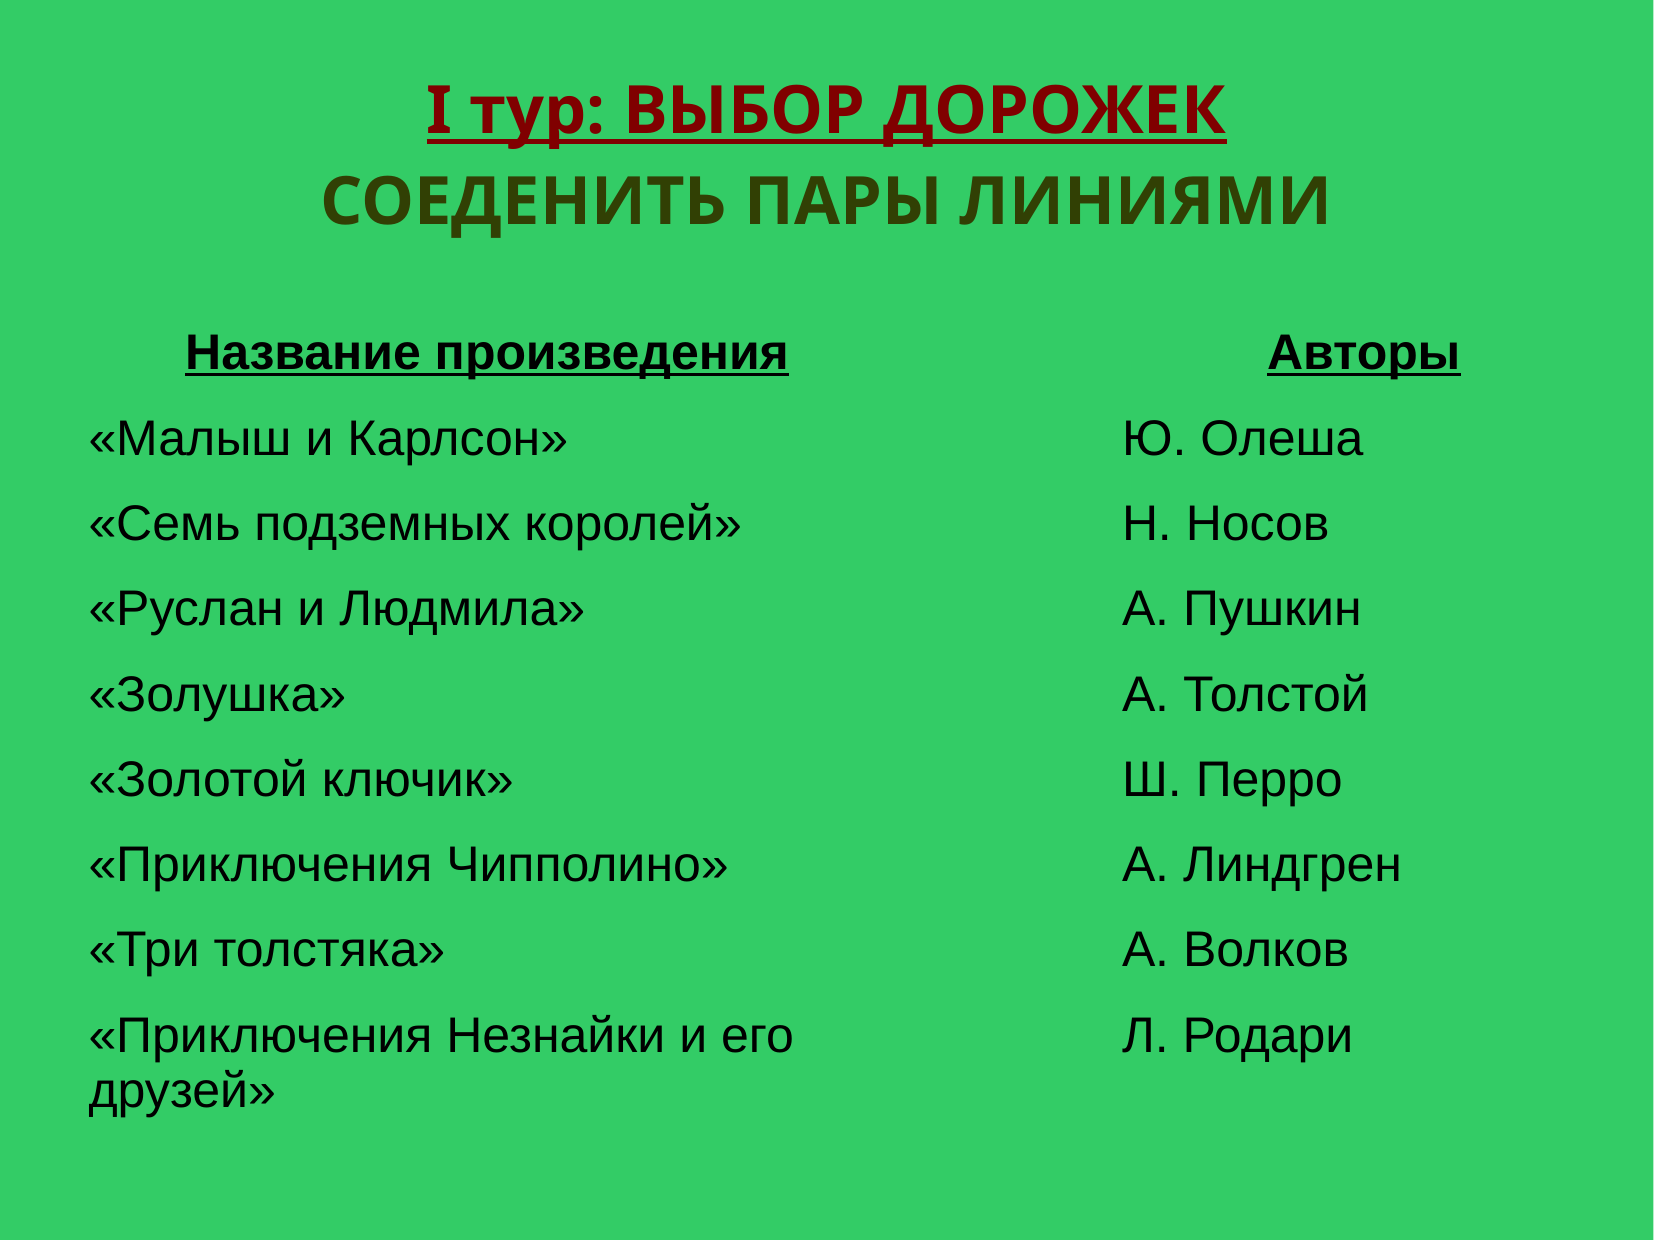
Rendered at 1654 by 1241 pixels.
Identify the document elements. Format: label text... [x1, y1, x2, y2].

list Авторы Ю. Олеша Н. Носов А. Пушкин А. Толстой Ш. Перро А. Линдгрен А. Волков Л. Родари [1122, 324, 1606, 1144]
list Название произведения «Малыш и Карлсон» «Семь подземных королей» «Руслан и Людмила» «Золушка» «Золотой ключик» «Приключения Чипполино» «Три толстяка» «Приключения Незнайки и его друзей» [88, 324, 886, 1211]
title I тур: ВЫБОР ДОРОЖЕК СОЕДЕНИТЬ ПАРЫ ЛИНИЯМИ [82, 49, 1571, 257]
